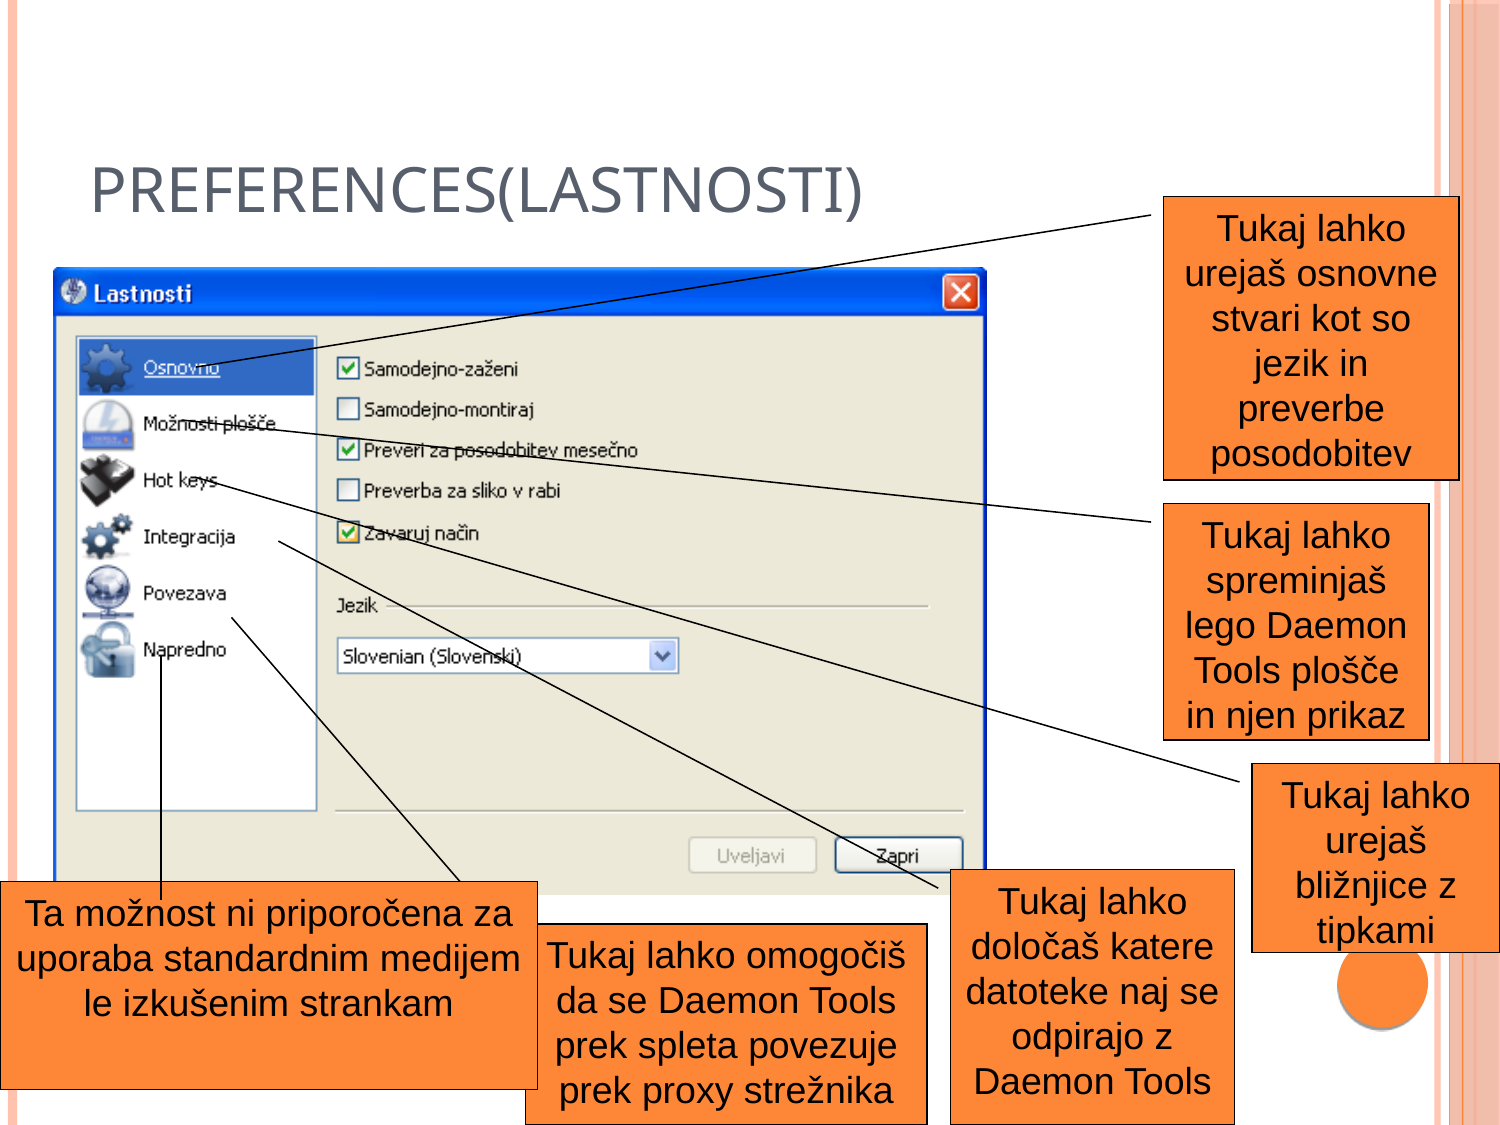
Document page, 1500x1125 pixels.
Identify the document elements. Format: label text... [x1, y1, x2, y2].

text_box Tukaj lahko omogočiš da se Daemon Tools prek spleta povezuje prek proxy strežnika [525, 924, 927, 1125]
text_box Tukaj lahko določaš katere datoteke naj se odpirajo z Daemon Tools [951, 869, 1234, 1125]
picture [53, 267, 987, 895]
text_box Tukaj lahko urejaš osnovne stvari kot so jezik in preverbe posodobitev [1164, 196, 1459, 480]
text_box Tukaj lahko urejaš bližnjice z tipkami [1252, 763, 1500, 952]
text_box Ta možnost ni priporočena za uporaba standardnim medijem le izkušenim strankam [0, 882, 537, 1090]
title Preferences(Lastnosti) [75, 45, 1300, 233]
text_box Tukaj lahko spreminjaš lego Daemon Tools plošče in njen prikaz [1164, 503, 1429, 740]
